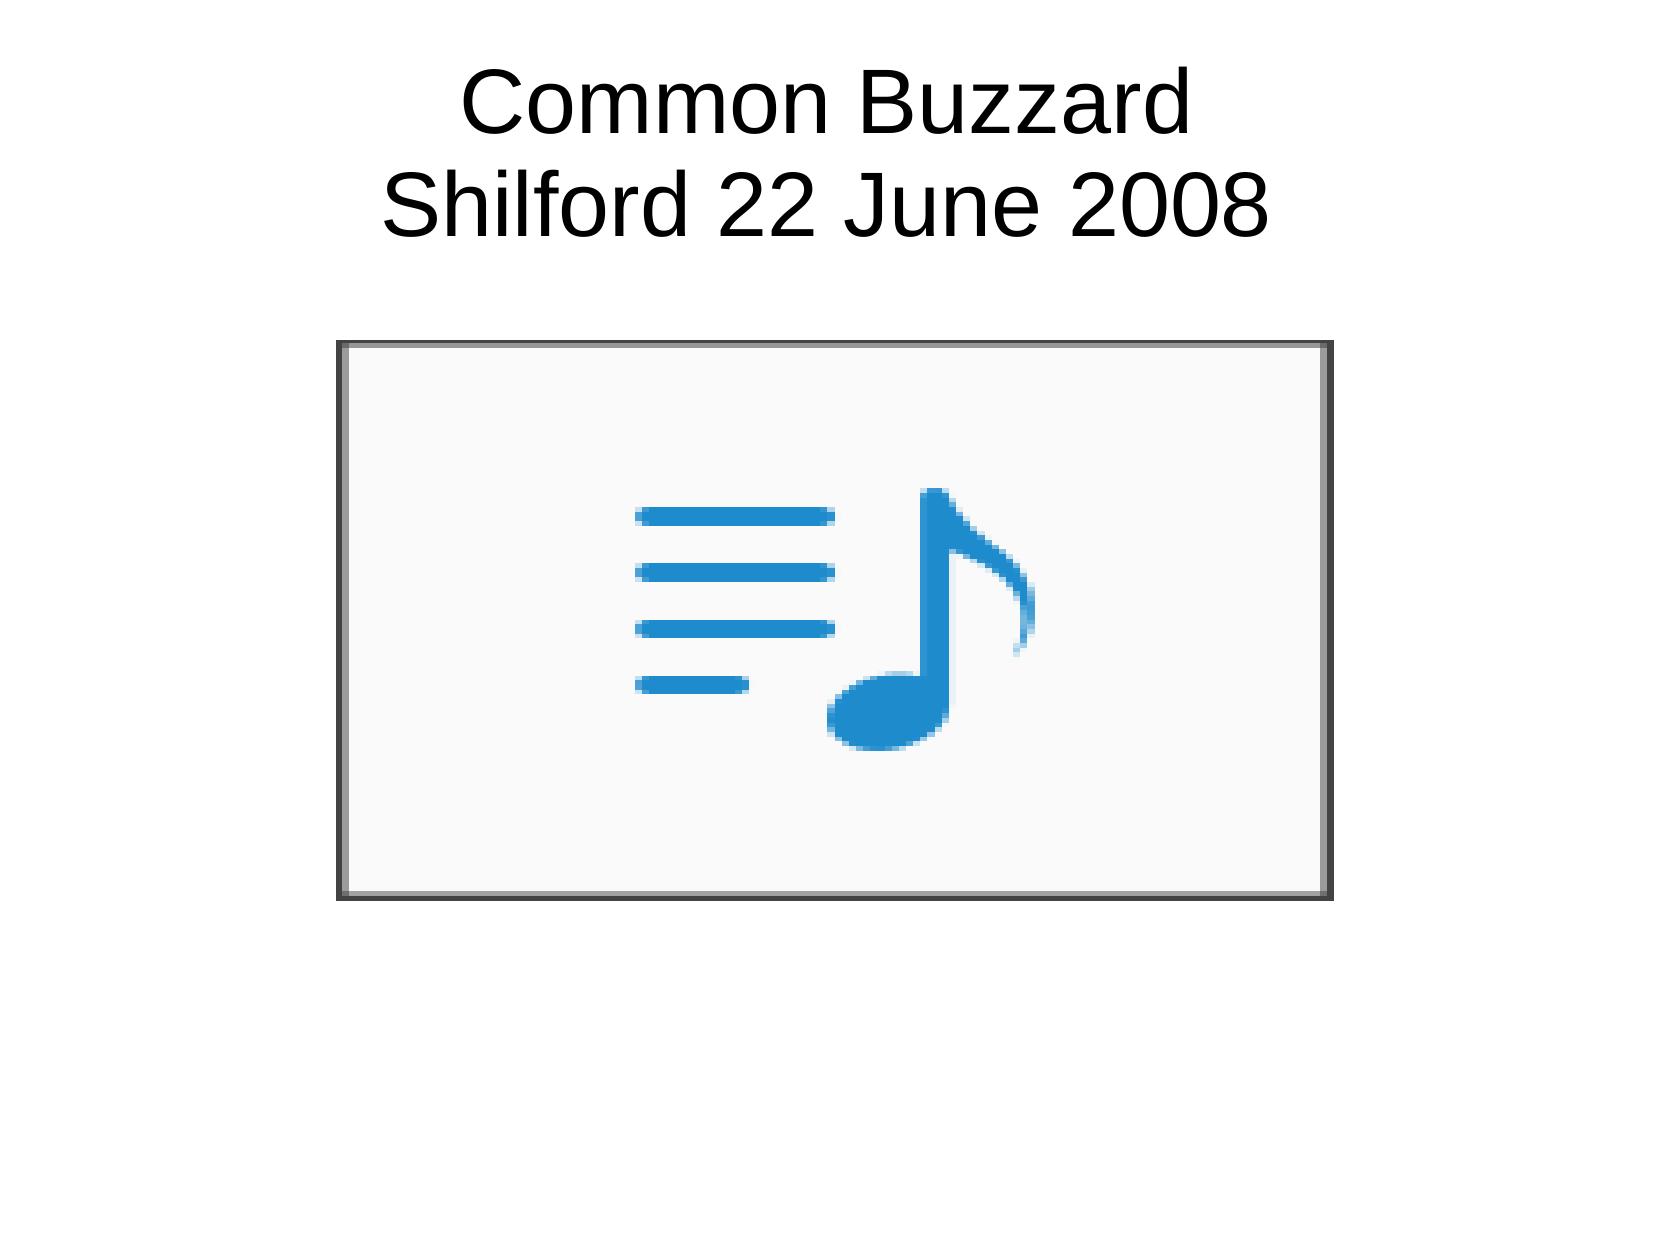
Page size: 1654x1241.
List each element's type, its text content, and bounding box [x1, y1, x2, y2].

text_box [334, 338, 1335, 902]
title Common Buzzard Shilford 22 June 2008 [82, 50, 1571, 256]
